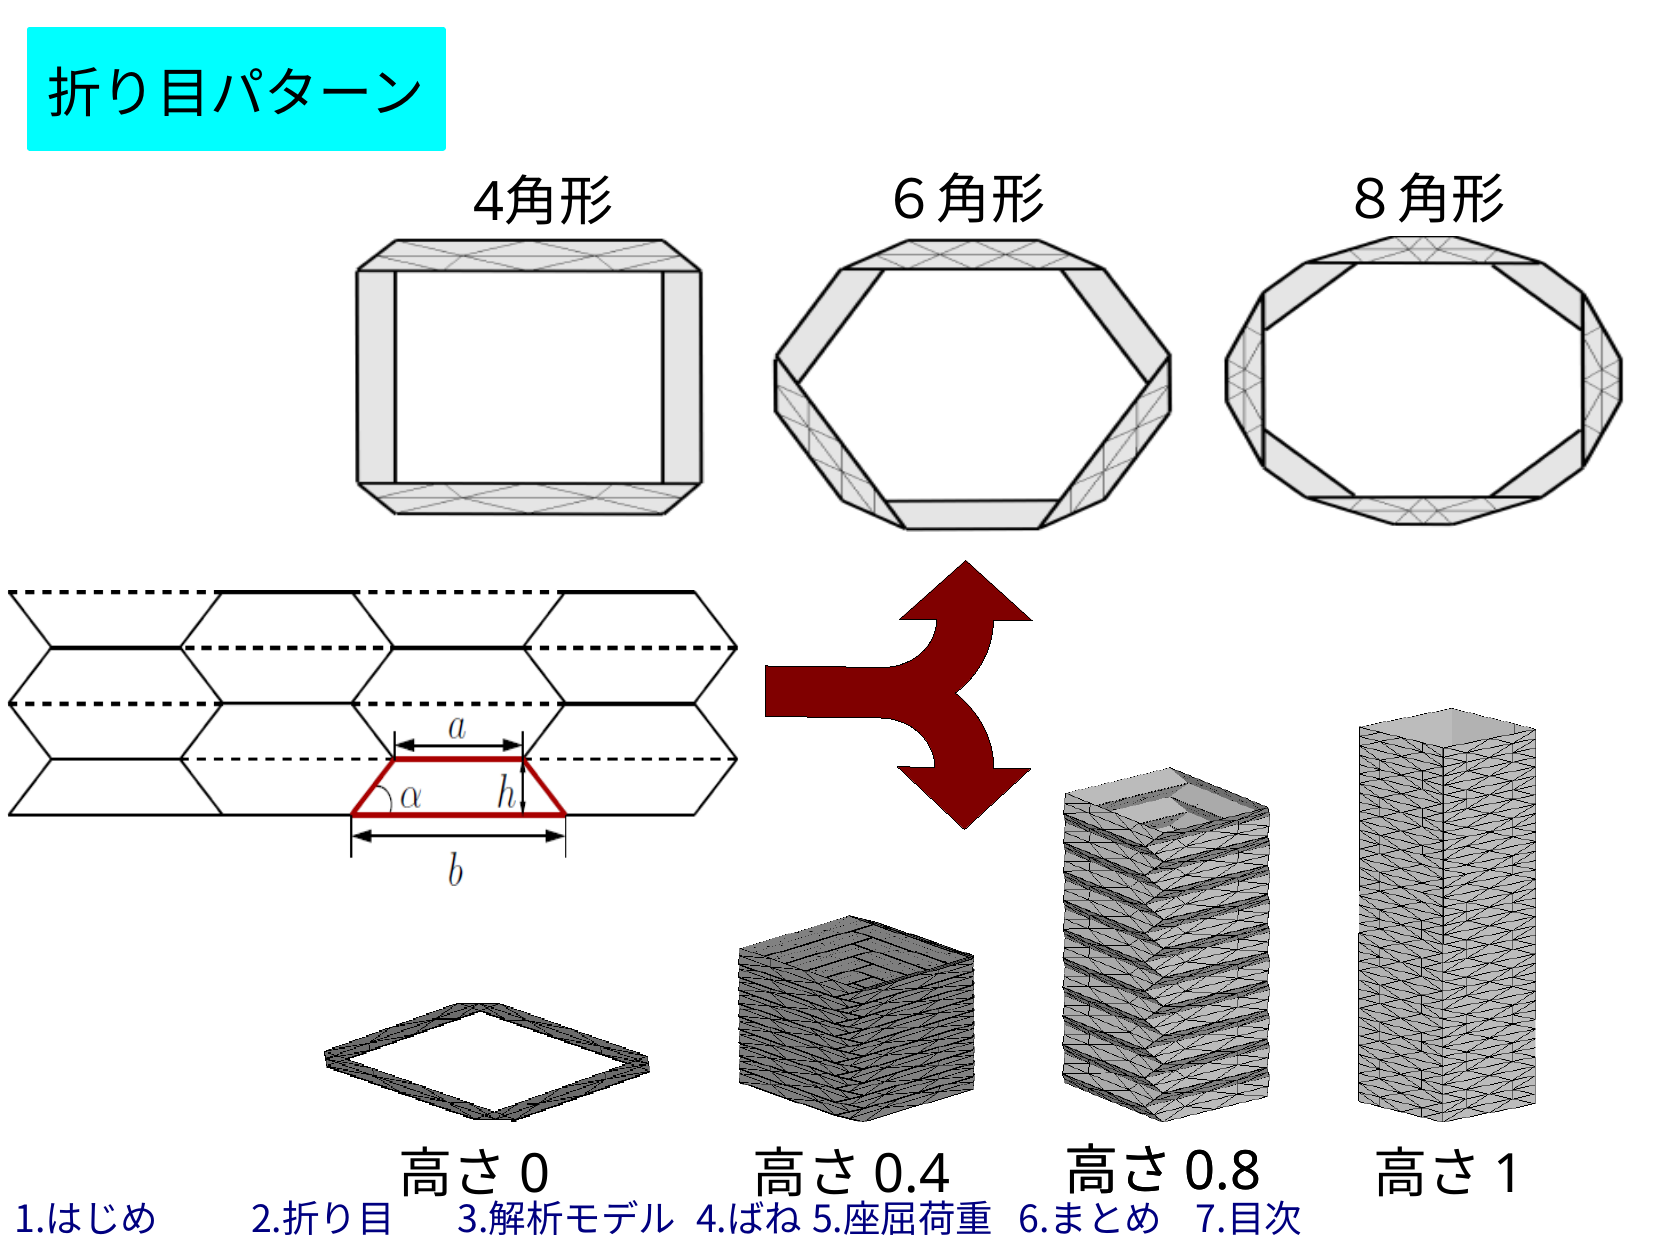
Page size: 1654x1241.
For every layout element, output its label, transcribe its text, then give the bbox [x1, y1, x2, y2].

text_box 3.解析モデル [442, 1181, 681, 1241]
picture [324, 1003, 650, 1123]
text_box 7.目次 [1181, 1206, 1327, 1241]
text_box 高さ 0.8 [1049, 1119, 1345, 1206]
text_box 高さ 1 [1358, 1122, 1551, 1211]
picture [1358, 708, 1536, 1122]
text_box 2.折り目 [236, 1181, 432, 1241]
text_box 高さ 0 [383, 1122, 591, 1208]
text_box 6.まとめ [1003, 1181, 1181, 1241]
picture [738, 915, 975, 1122]
picture [7, 590, 739, 886]
picture [1062, 767, 1270, 1119]
text_box 5.座屈荷重 [797, 1208, 1003, 1241]
text_box 折り目パターン [29, 29, 443, 148]
text_box 4角形 [459, 150, 632, 237]
text_box ６角形 [867, 147, 1063, 234]
text_box 高さ 0.4 [738, 1122, 1004, 1208]
text_box 1.はじめ [0, 1181, 196, 1241]
text_box ８角形 [1328, 147, 1524, 237]
text_box 4.ばね [681, 1181, 797, 1241]
picture [354, 236, 1625, 532]
text_box [765, 560, 1033, 830]
